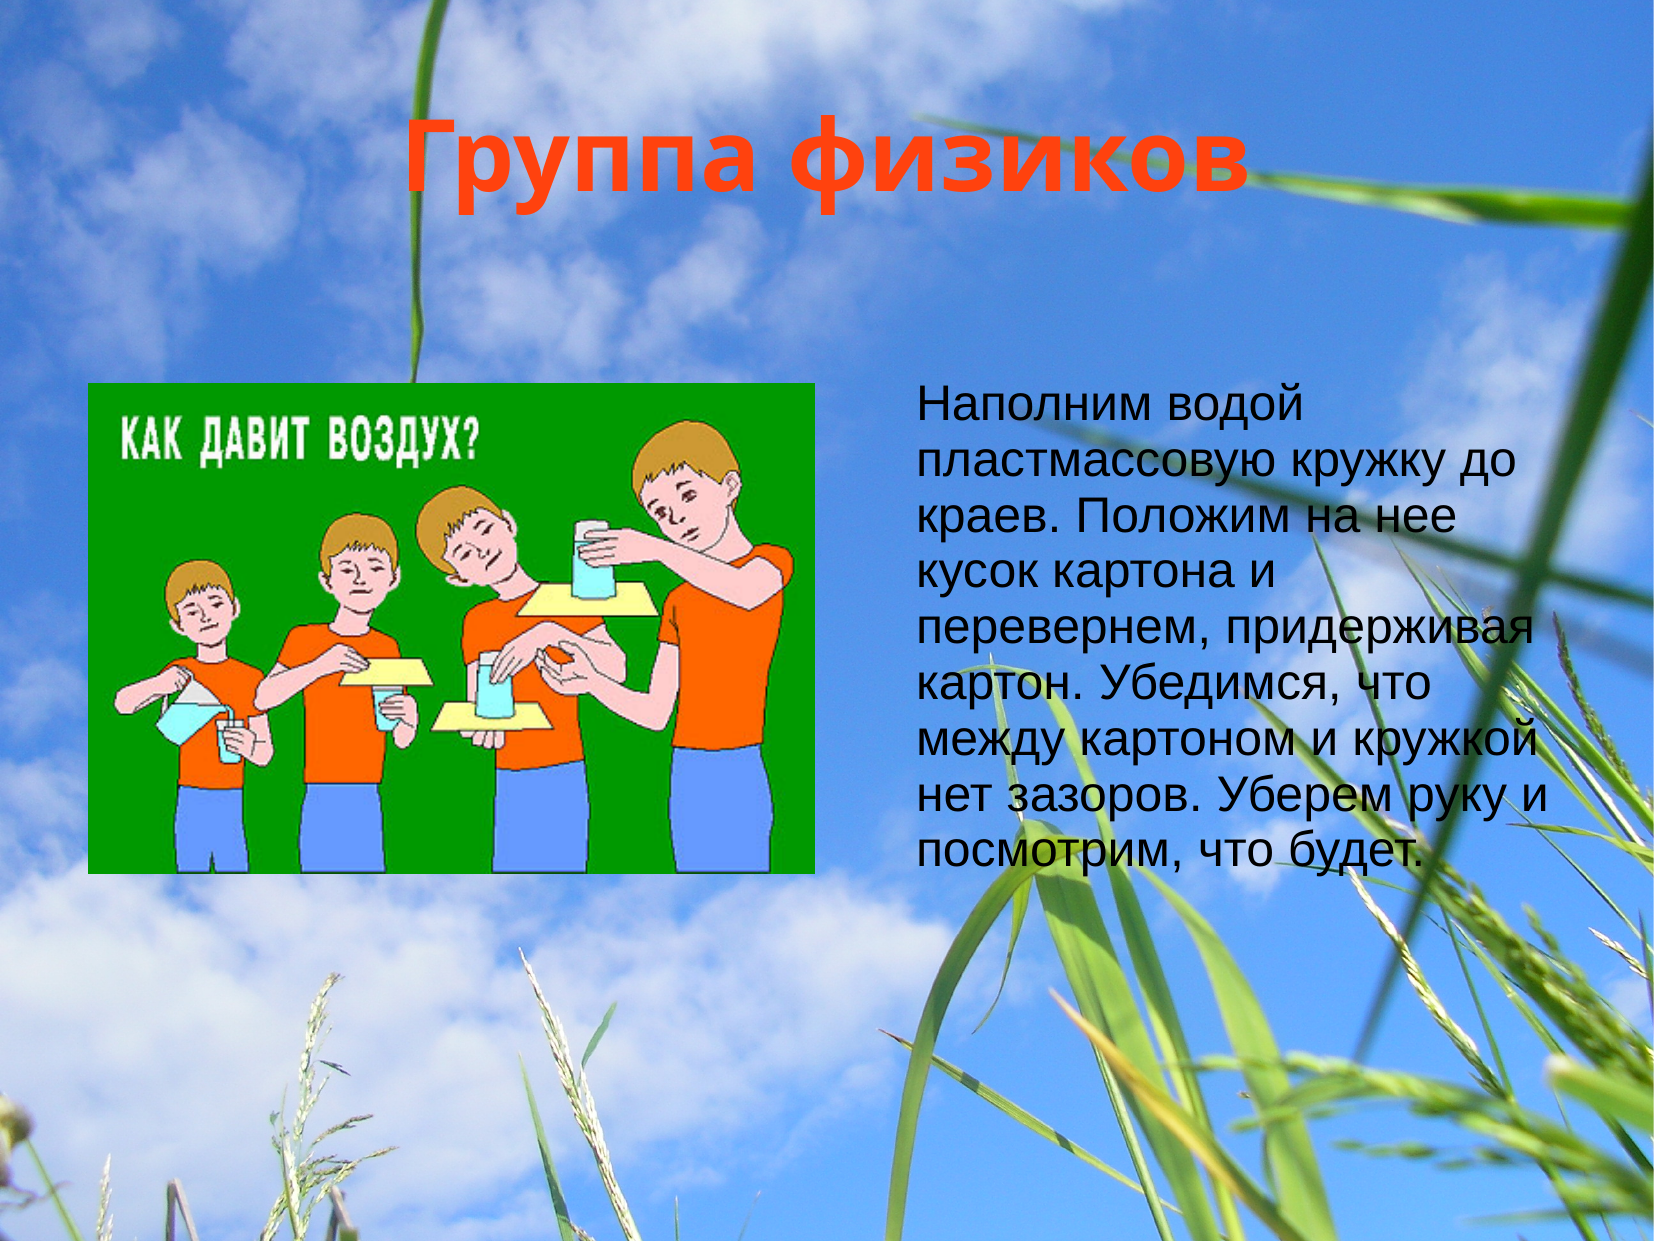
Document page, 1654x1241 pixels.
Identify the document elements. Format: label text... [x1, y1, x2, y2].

list Наполним водой пластмассовую кружку до краев. Положим на нее кусок картона и перевернем, придерживая картон. Убедимся, что между картоном и кружкой нет зазоров. Уберем руку и посмотрим, что будет. [845, 290, 1572, 1109]
title Группа физиков [82, 49, 1571, 257]
picture [0, 0, 1654, 1241]
